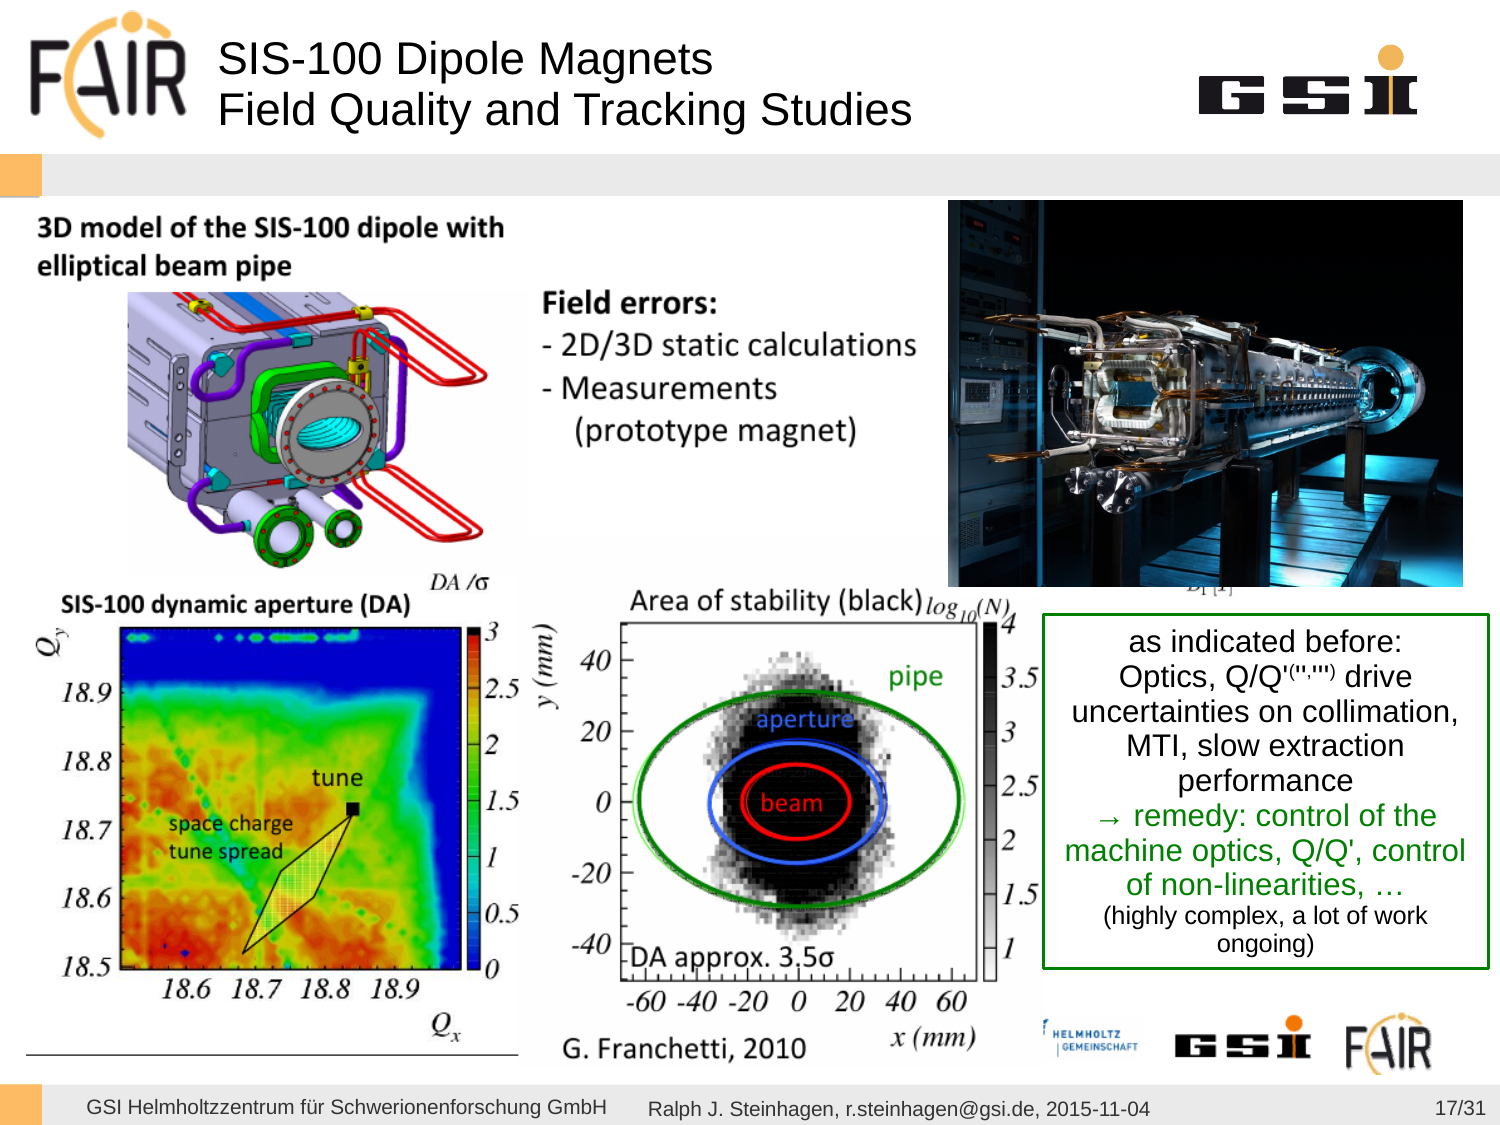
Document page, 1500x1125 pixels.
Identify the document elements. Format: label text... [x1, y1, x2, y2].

picture [26, 200, 1463, 1075]
picture [30, 9, 187, 141]
picture [1197, 42, 1419, 117]
text_box as indicated before: Optics, Q/Q'('',''') drive uncertainties on collimation, MTI, slow extraction performance → remedy: control of the machine optics, Q/Q', control of non-linearities, … (highly complex, a lot of work ongoing) [1043, 614, 1489, 969]
title SIS-100 Dipole Magnets Field Quality and Tracking Studies [217, 20, 1109, 147]
